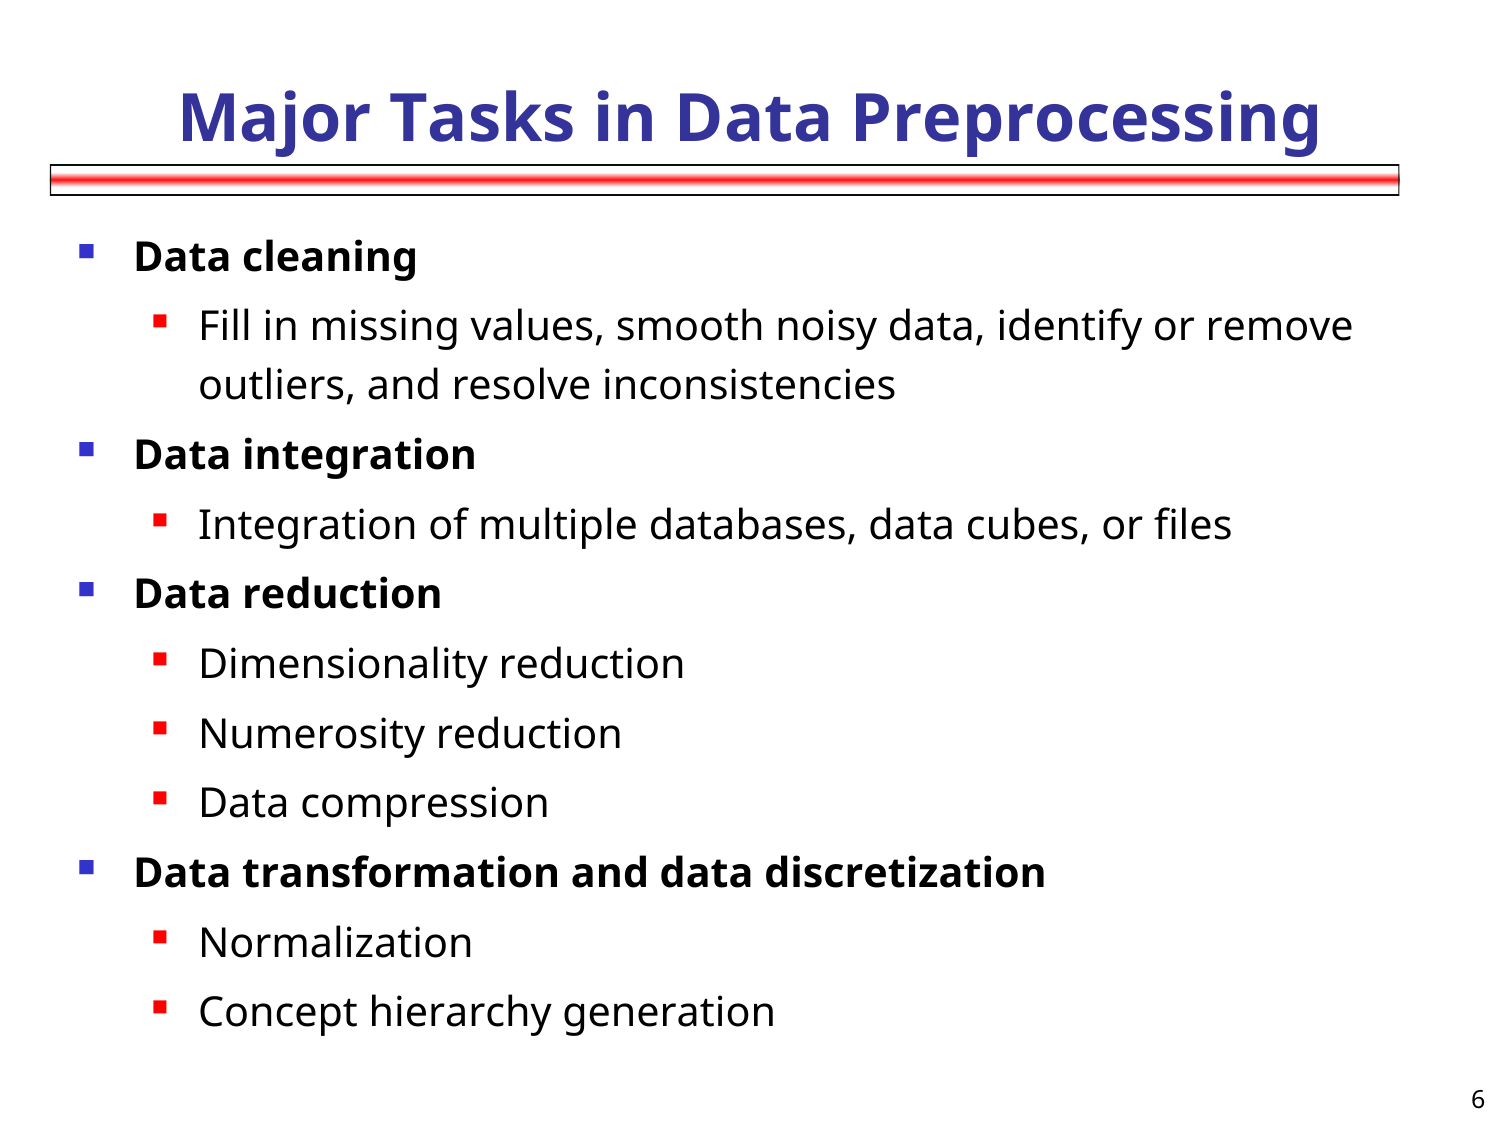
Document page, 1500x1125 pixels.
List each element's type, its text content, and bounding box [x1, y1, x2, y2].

title Major Tasks in Data Preprocessing [0, 49, 1500, 163]
list Data cleaning Fill in missing values, smooth noisy data, identify or remove outliers, and resolve inconsistencies Data integration Integration of multiple databases, data cubes, or files Data reduction Dimensionality reduction Numerosity reduction Data compression Data transformation and data discretization Normalization Concept hierarchy generation [62, 212, 1426, 1051]
text_box <number> [1187, 1062, 1500, 1125]
